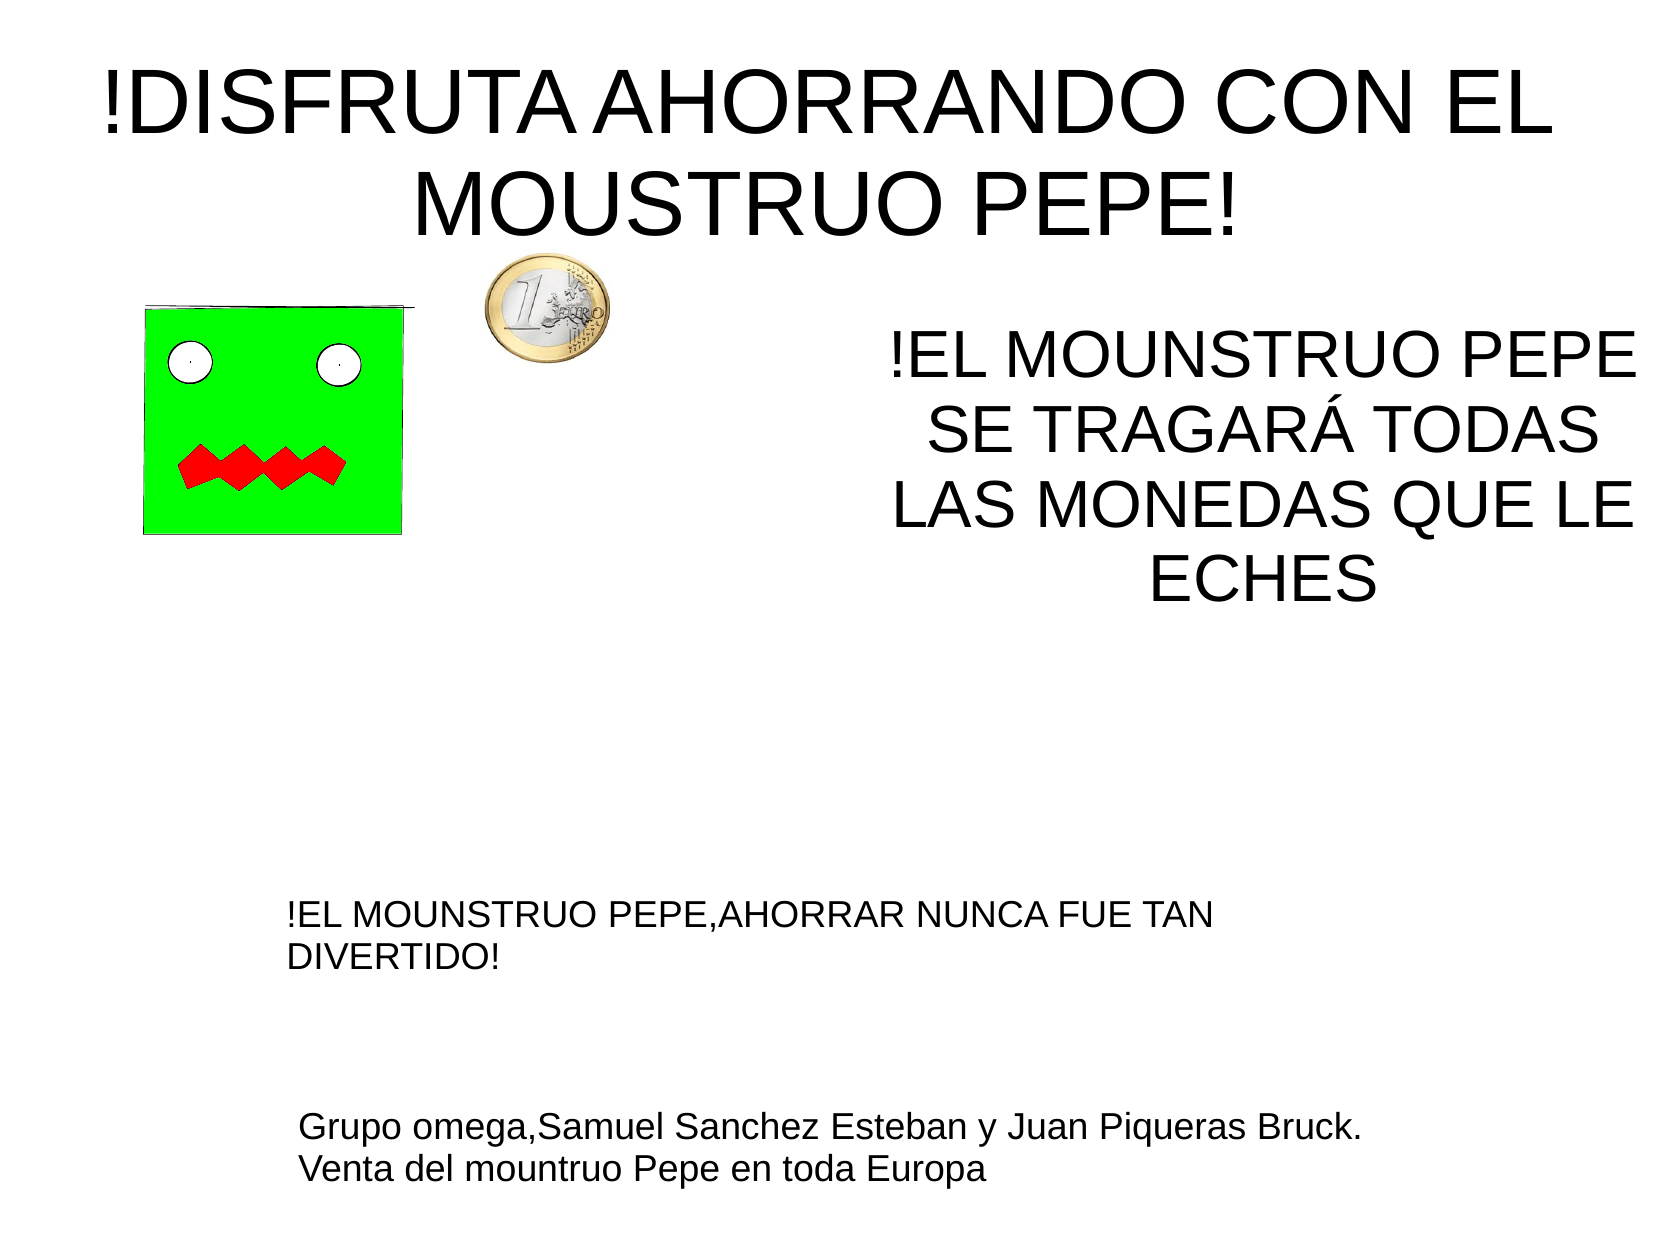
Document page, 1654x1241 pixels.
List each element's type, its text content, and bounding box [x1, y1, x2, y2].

text_box Grupo omega,Samuel Sanchez Esteban y Juan Piqueras Bruck. Venta del mountruo Pepe en toda Europa [283, 1098, 1379, 1198]
picture [70, 94, 615, 814]
subtitle !EL MOUNSTRUO PEPE SE TRAGARÁ TODAS LAS MONEDAS QUE LE ECHES [874, 317, 1654, 617]
title !DISFRUTA AHORRANDO CON EL MOUSTRUO PEPE! [82, 49, 1571, 257]
text_box !EL MOUNSTRUO PEPE,AHORRAR NUNCA FUE TAN DIVERTIDO! [271, 885, 1454, 957]
